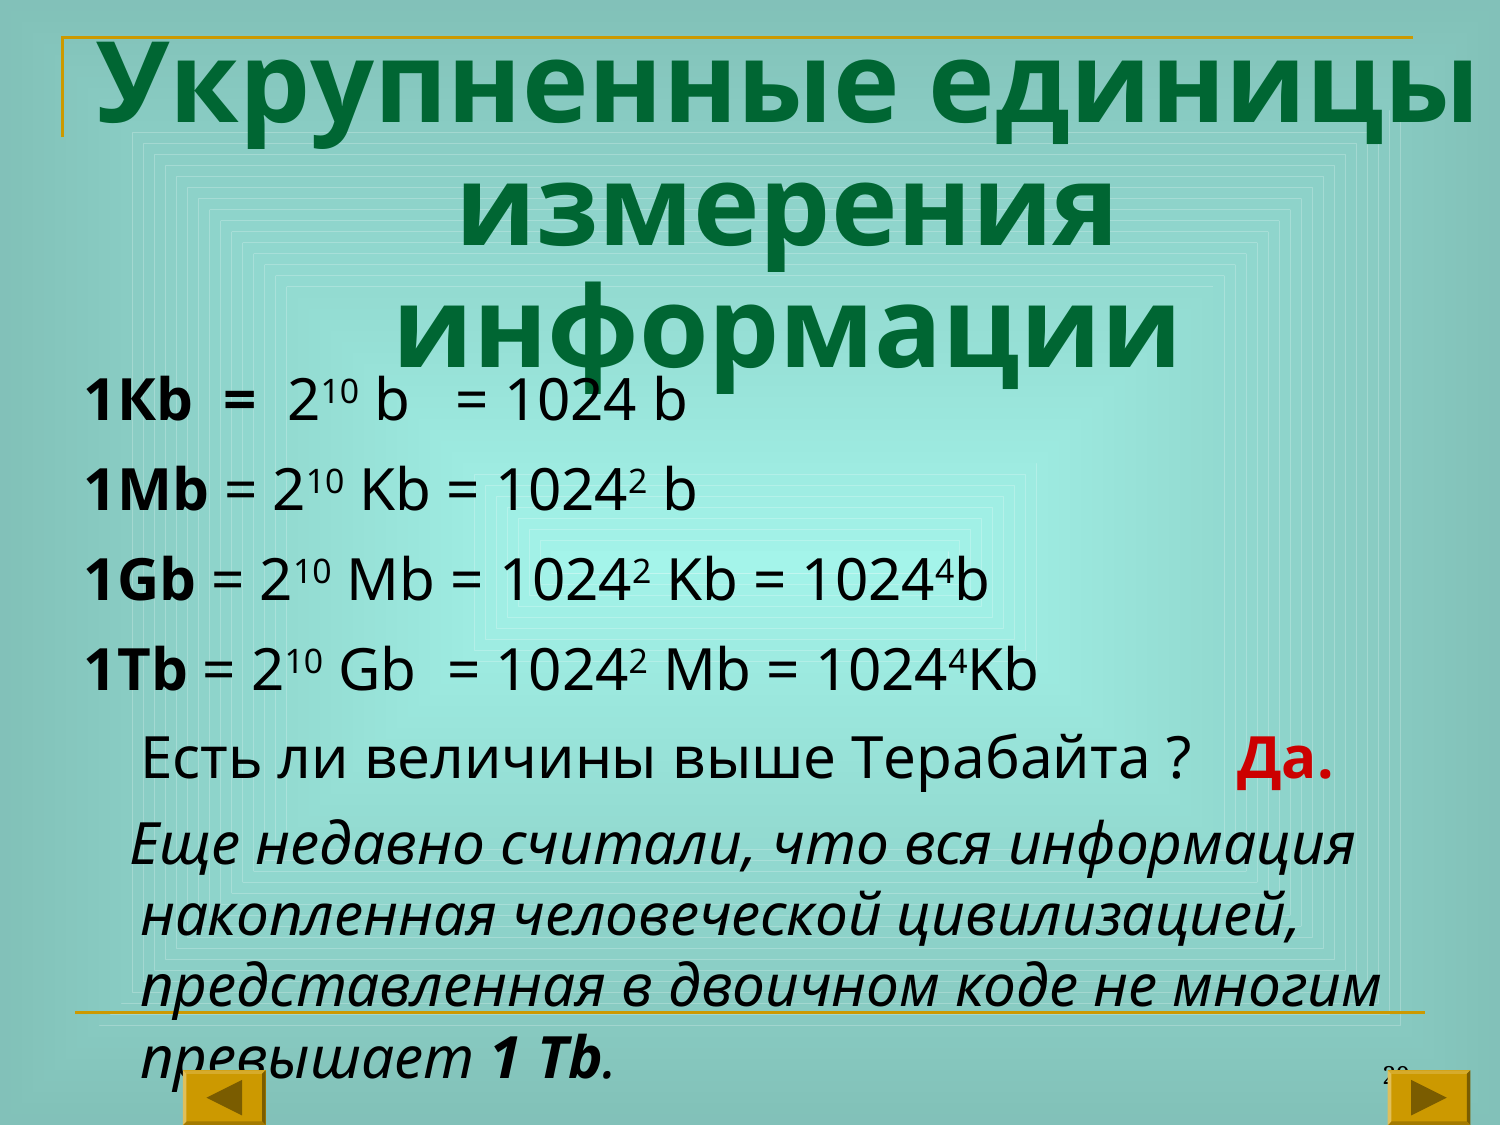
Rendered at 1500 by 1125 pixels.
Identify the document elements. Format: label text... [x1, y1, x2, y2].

text_box [184, 1070, 266, 1125]
list 1Кb = 210 b = 1024 b 1Mb = 210 Kb = 10242 b 1Gb = 210 Mb = 10242 Kb = 10244b 1Tb = 210 Gb = 10242 Mb = 10244Kb Есть ли величины выше Терабайта ? Да. Еще недавно считали, что вся информация накопленная человеческой цивилизацией, представленная в двоичном коде не многим превышает 1 Тb. [69, 355, 1420, 1071]
title Укрупненные единицы измерения информации [75, 16, 1500, 373]
text_box [1389, 1070, 1471, 1125]
